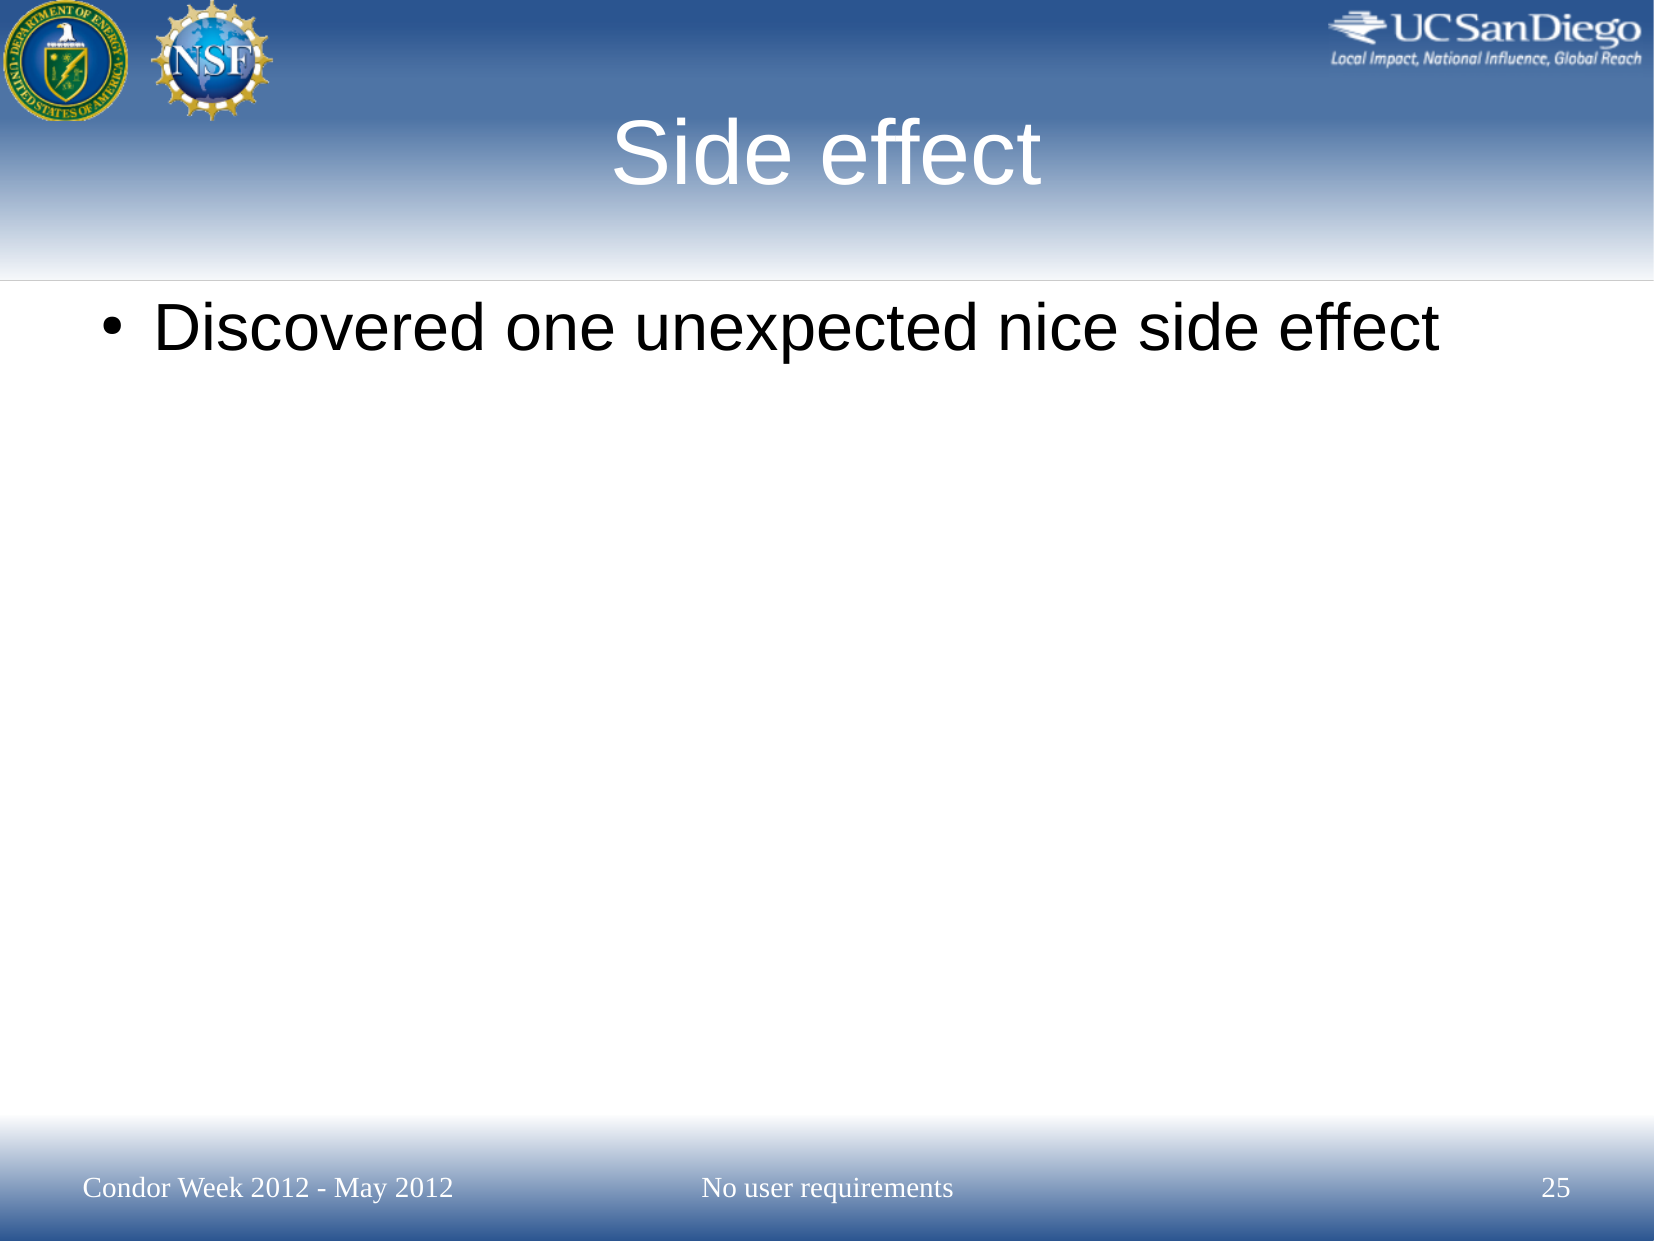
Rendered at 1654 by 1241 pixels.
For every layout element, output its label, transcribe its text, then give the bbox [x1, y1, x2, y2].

title Side effect [82, 49, 1571, 257]
list Discovered one unexpected nice side effect [82, 290, 1571, 1109]
picture [0, 0, 1654, 288]
